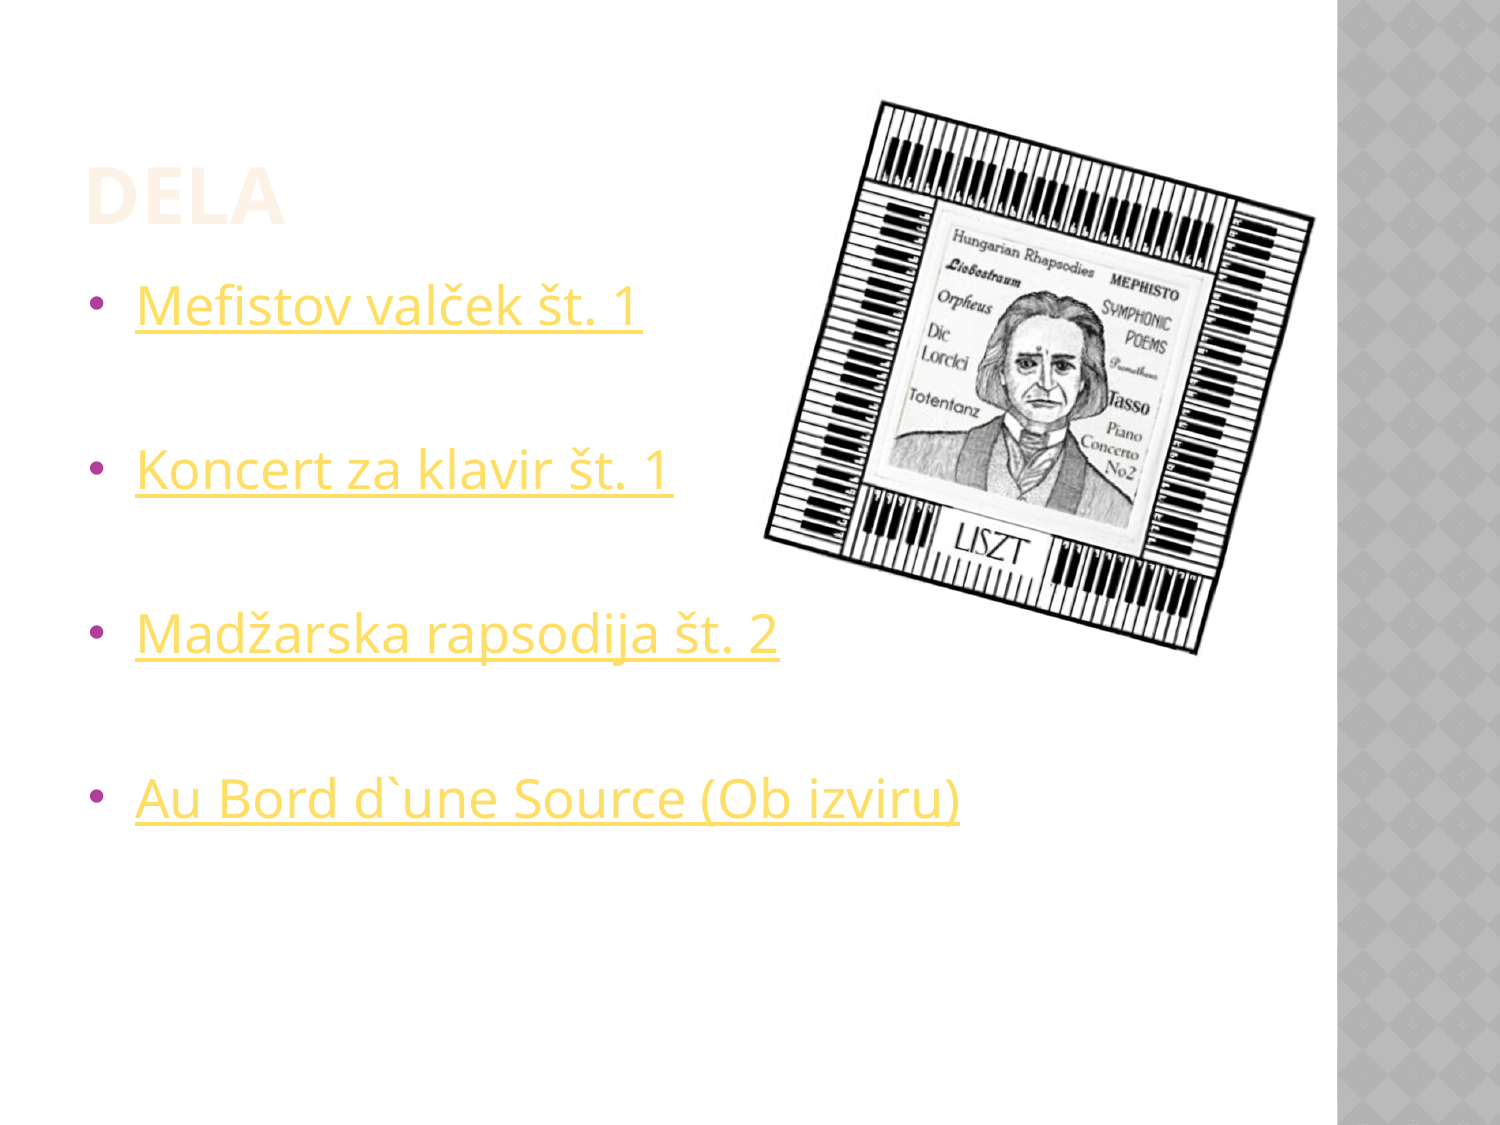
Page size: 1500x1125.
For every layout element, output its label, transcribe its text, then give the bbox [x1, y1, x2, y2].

list Mefistov valček št. 1 Koncert za klavir št. 1 Madžarska rapsodija št. 2 Au Bord d`une Source (Ob izviru) [75, 264, 1263, 1060]
picture [751, 90, 1327, 667]
title dela [75, 52, 1263, 240]
